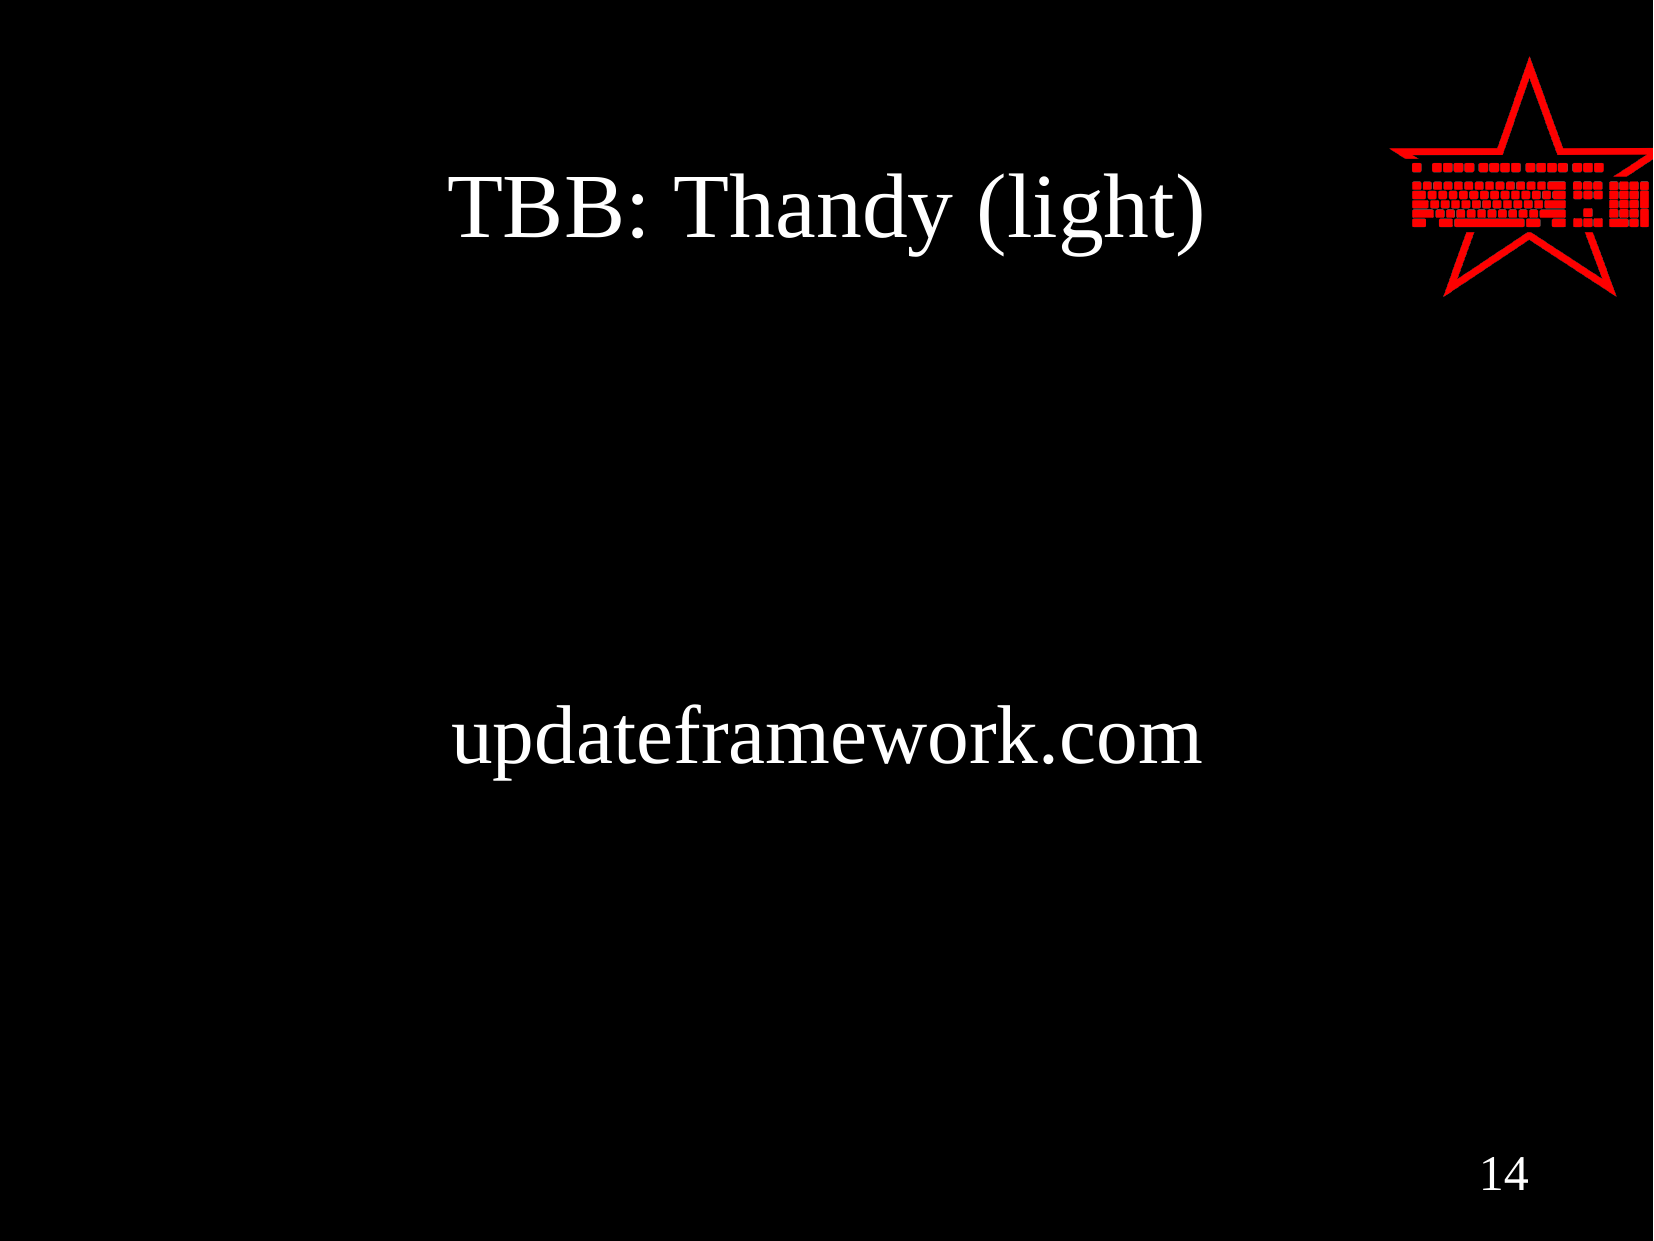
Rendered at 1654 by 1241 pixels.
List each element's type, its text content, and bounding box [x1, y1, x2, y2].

subtitle updateframework.com [121, 344, 1534, 1127]
picture [1389, 56, 1653, 297]
title TBB: Thandy (light) [121, 102, 1534, 311]
